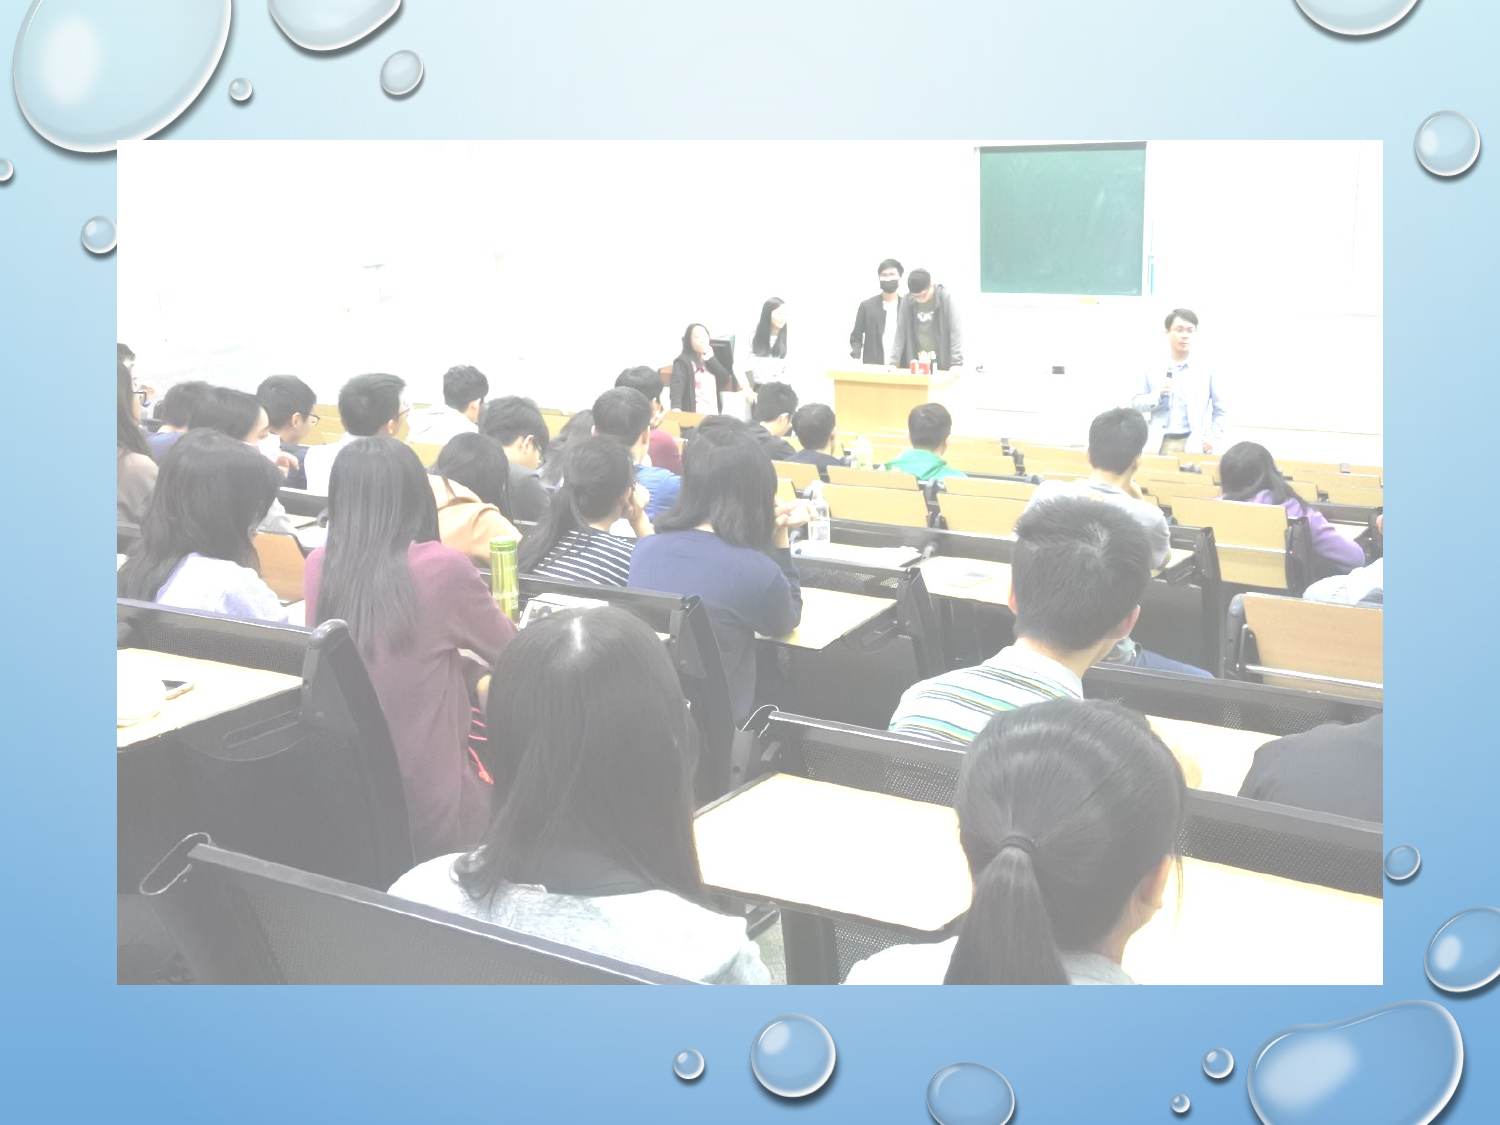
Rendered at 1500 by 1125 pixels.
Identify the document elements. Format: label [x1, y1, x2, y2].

picture [117, 140, 1383, 985]
